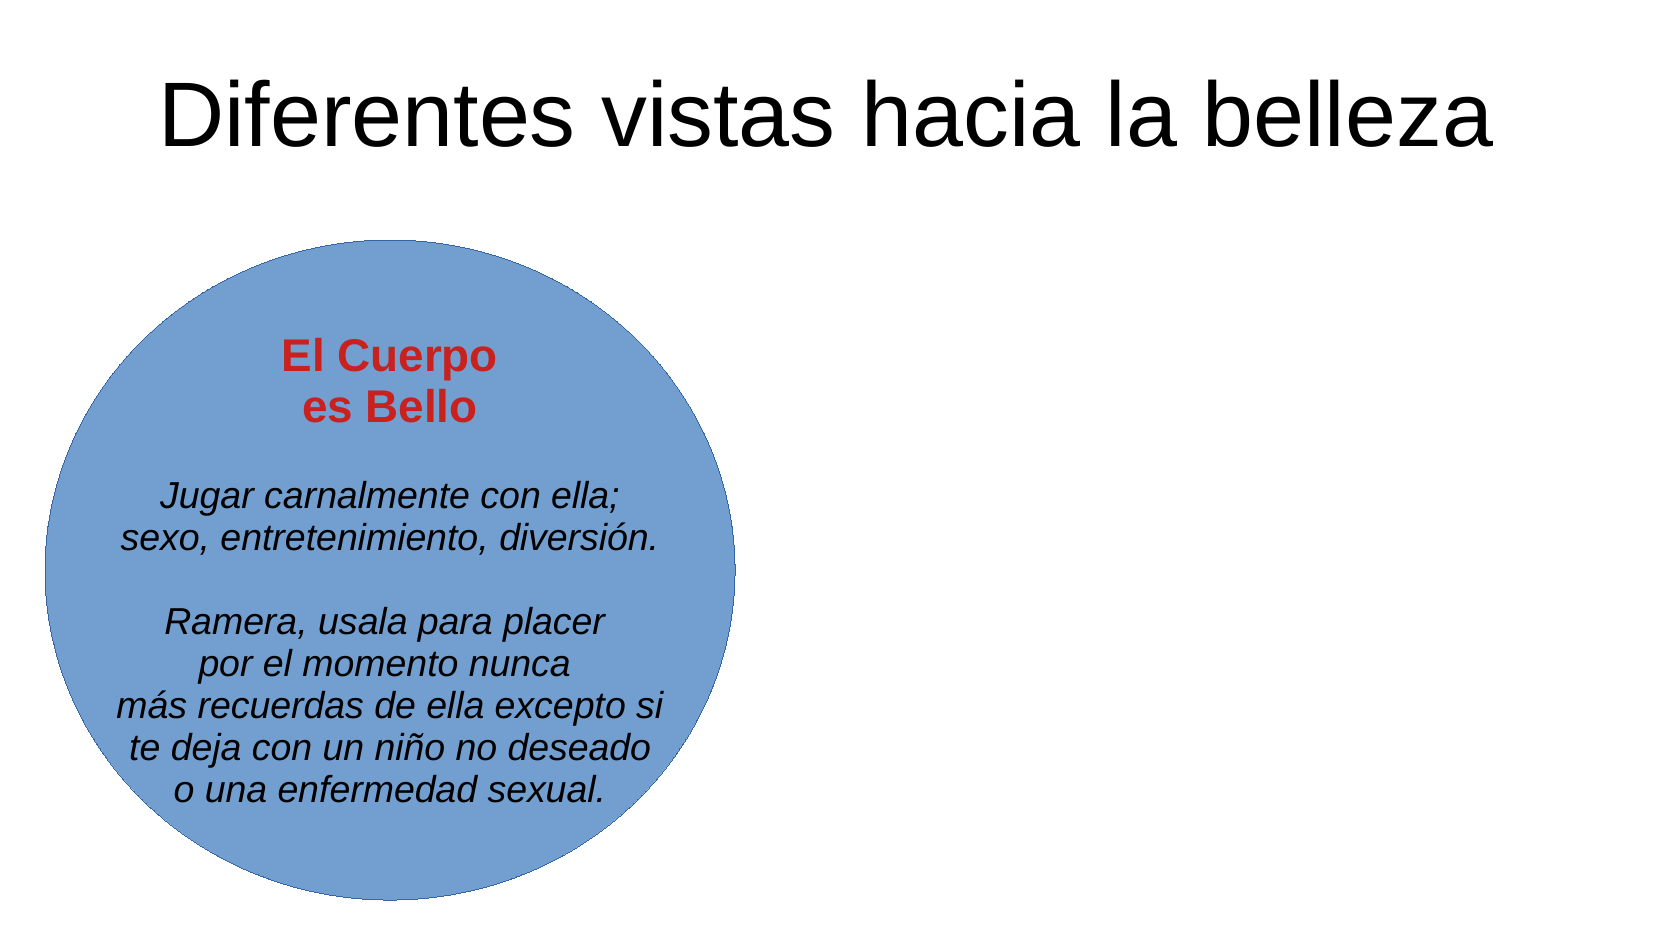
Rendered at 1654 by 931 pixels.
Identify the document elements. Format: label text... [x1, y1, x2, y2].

text_box El Cuerpo es Bello Jugar carnalmente con ella; sexo, entretenimiento, diversión. Ramera, usala para placer por el momento nunca más recuerdas de ella excepto si te deja con un niño no deseado o una enfermedad sexual. [45, 240, 736, 901]
title Diferentes vistas hacia la belleza [82, 37, 1571, 193]
